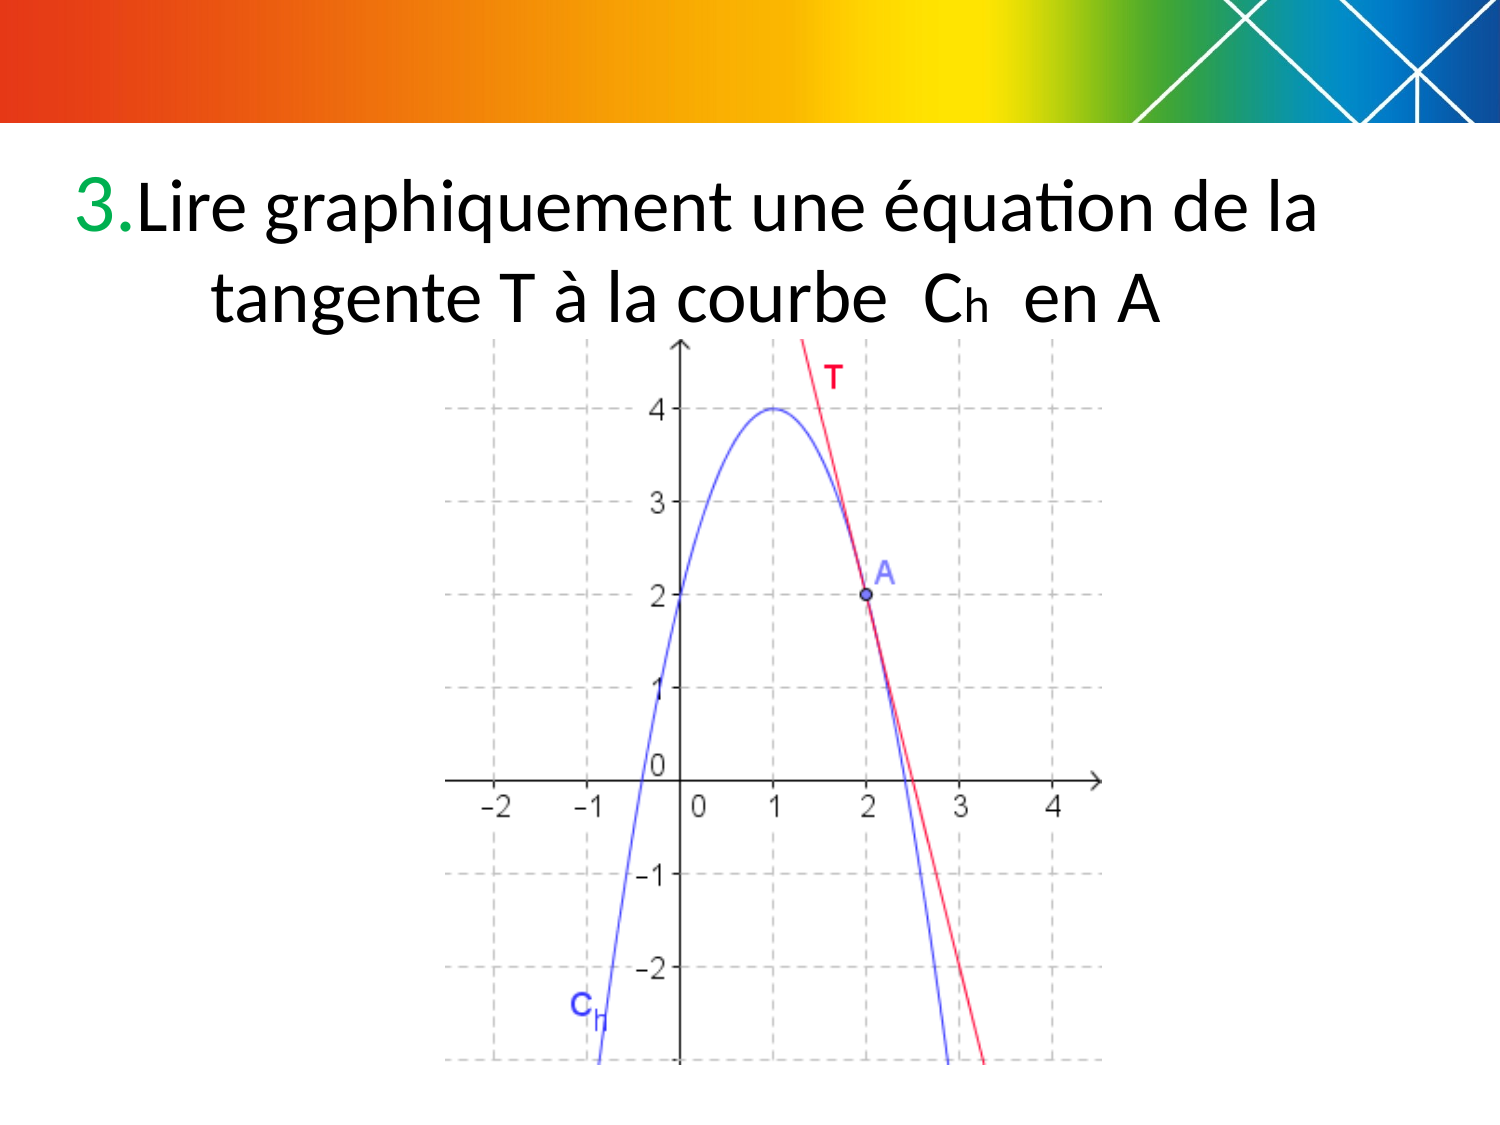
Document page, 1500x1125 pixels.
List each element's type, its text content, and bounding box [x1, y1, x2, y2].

picture [1340, 0, 1500, 123]
title 3.Lire graphiquement une équation de la tangente T à la courbe Ch en A [58, 140, 1477, 414]
picture [0, 0, 1358, 123]
picture [445, 339, 1102, 1065]
